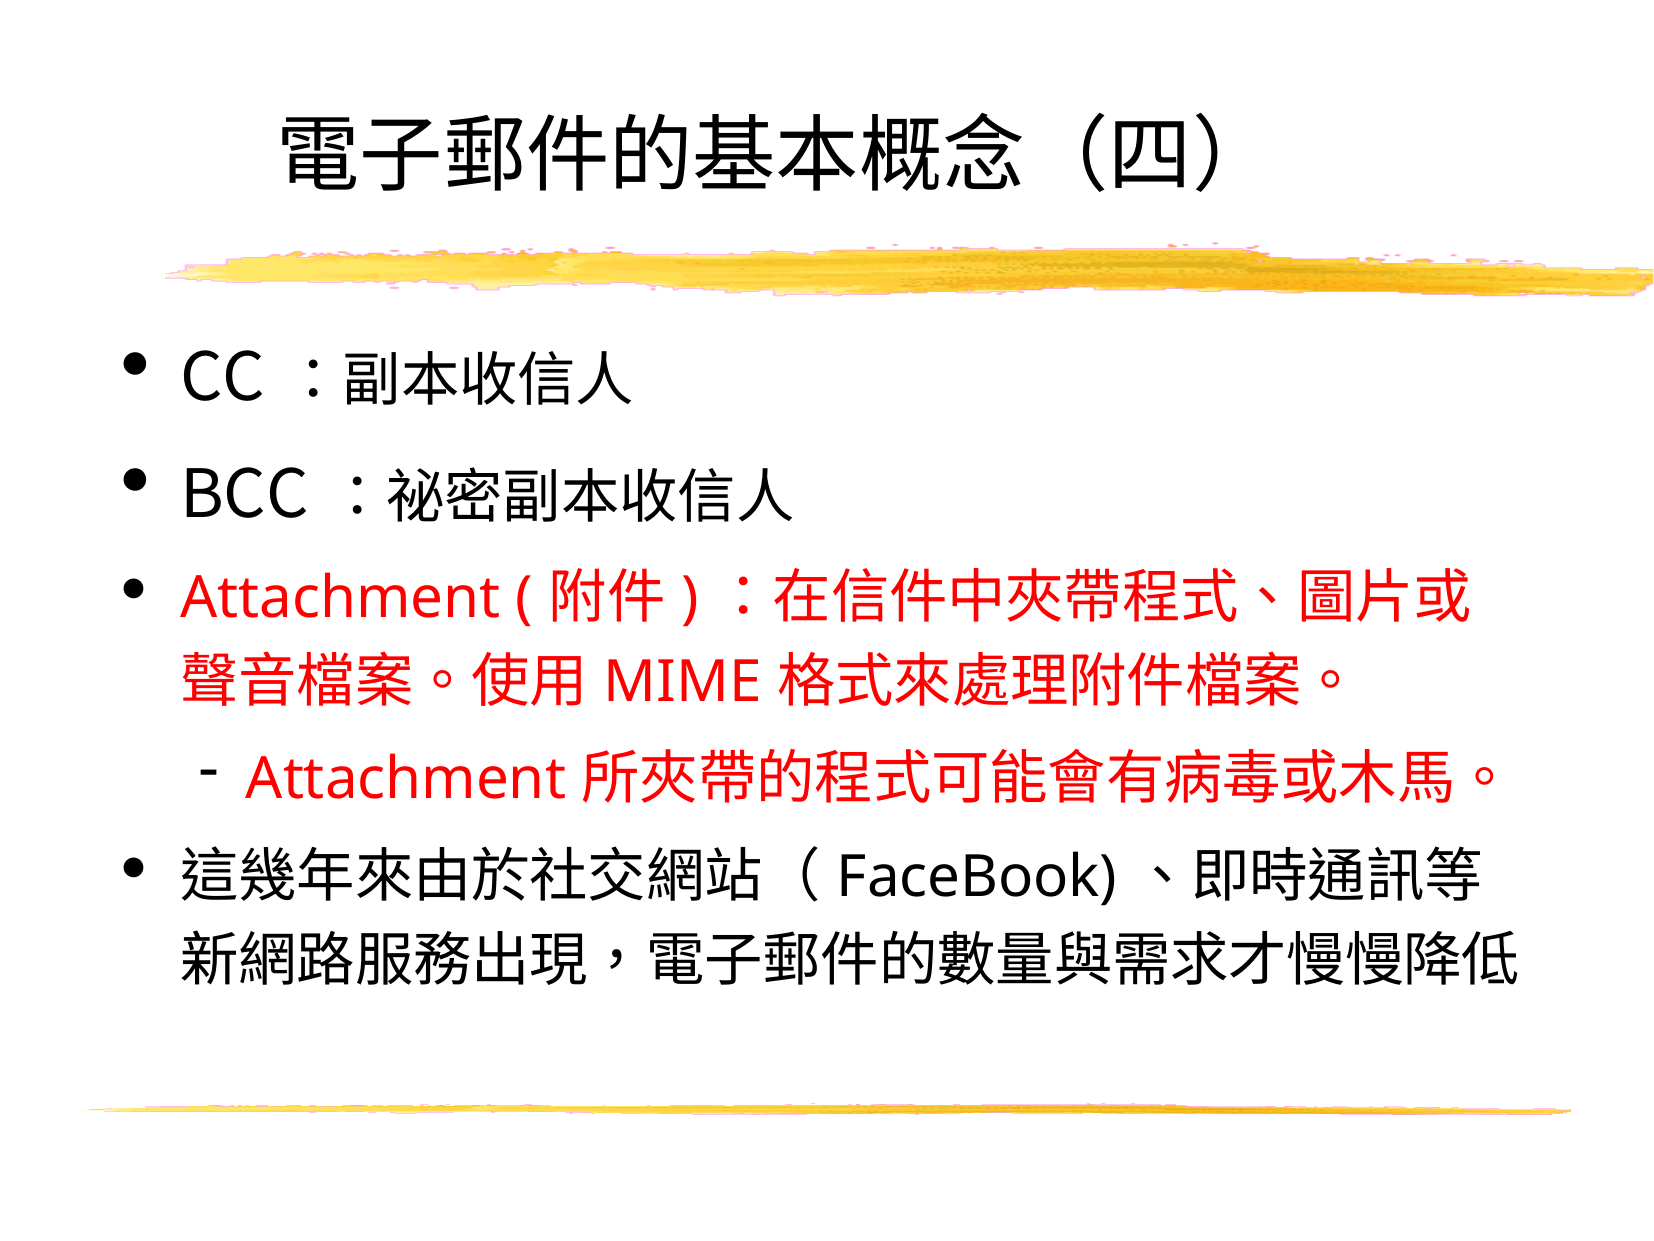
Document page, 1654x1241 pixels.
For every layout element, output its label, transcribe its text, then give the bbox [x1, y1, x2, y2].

title 電子郵件的基本概念（四） [73, 41, 1479, 249]
picture [82, 1102, 1571, 1117]
list CC：副本收信人 BCC：祕密副本收信人 Attachment (附件)：在信件中夾帶程式、圖片或聲音檔案。使用MIME格式來處理附件檔案。 Attachment所夾帶的程式可能會有病毒或木馬。 這幾年來由於社交網站（FaceBook)、即時通訊等新網路服務出現，電子郵件的數量與需求才慢慢降低 [124, 316, 1530, 1061]
picture [165, 237, 1654, 308]
